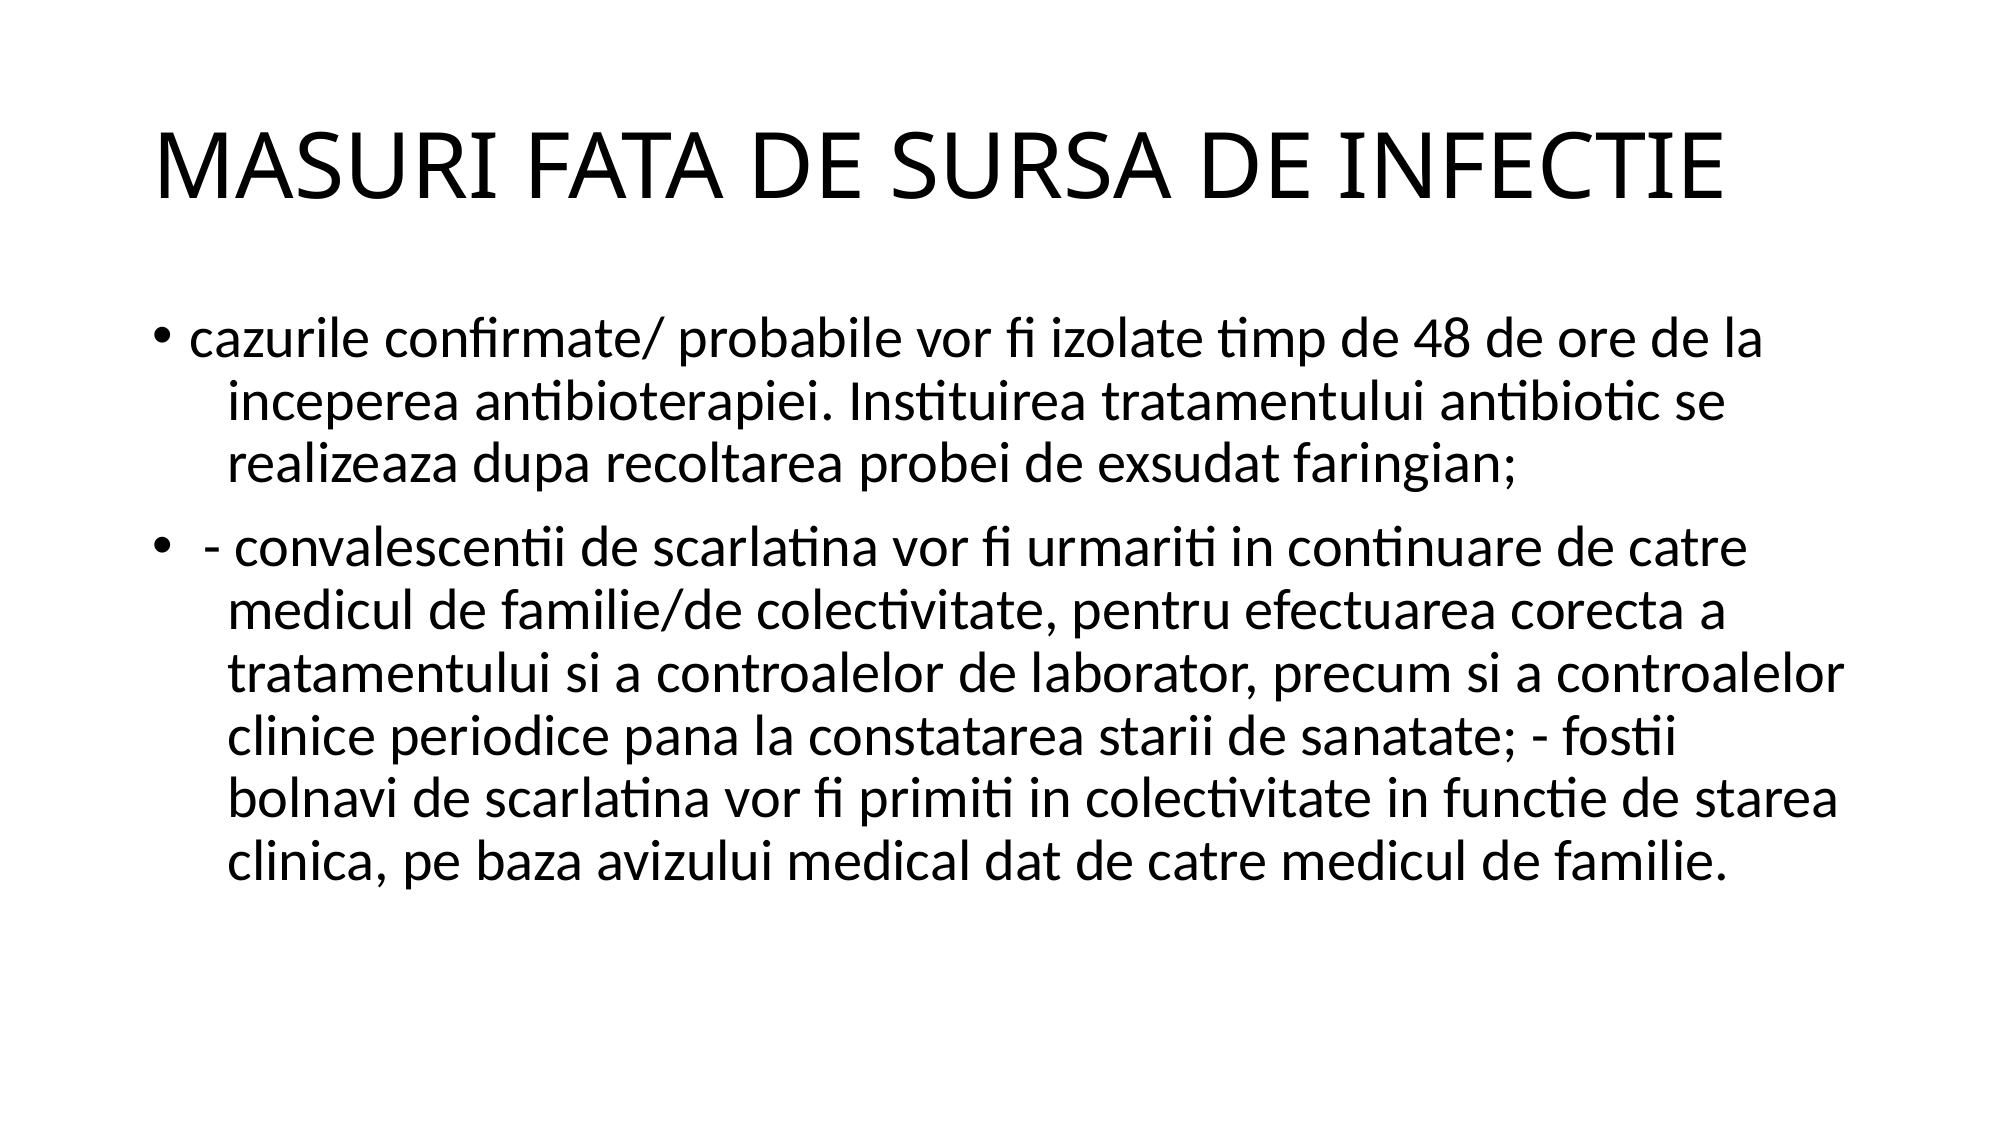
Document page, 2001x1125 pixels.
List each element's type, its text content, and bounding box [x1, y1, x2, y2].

list cazurile confirmate/ probabile vor fi izolate timp de 48 de ore de la inceperea antibioterapiei. Instituirea tratamentului antibiotic se realizeaza dupa recoltarea probei de exsudat faringian; - convalescentii de scarlatina vor fi urmariti in continuare de catre medicul de familie/de colectivitate, pentru efectuarea corecta a tratamentului si a controalelor de laborator, precum si a controalelor clinice periodice pana la constatarea starii de sanatate; - fostii bolnavi de scarlatina vor fi primiti in colectivitate in functie de starea clinica, pe baza avizului medical dat de catre medicul de familie. [137, 299, 1863, 1014]
title MASURI FATA DE SURSA DE INFECTIE [137, 59, 1863, 278]
